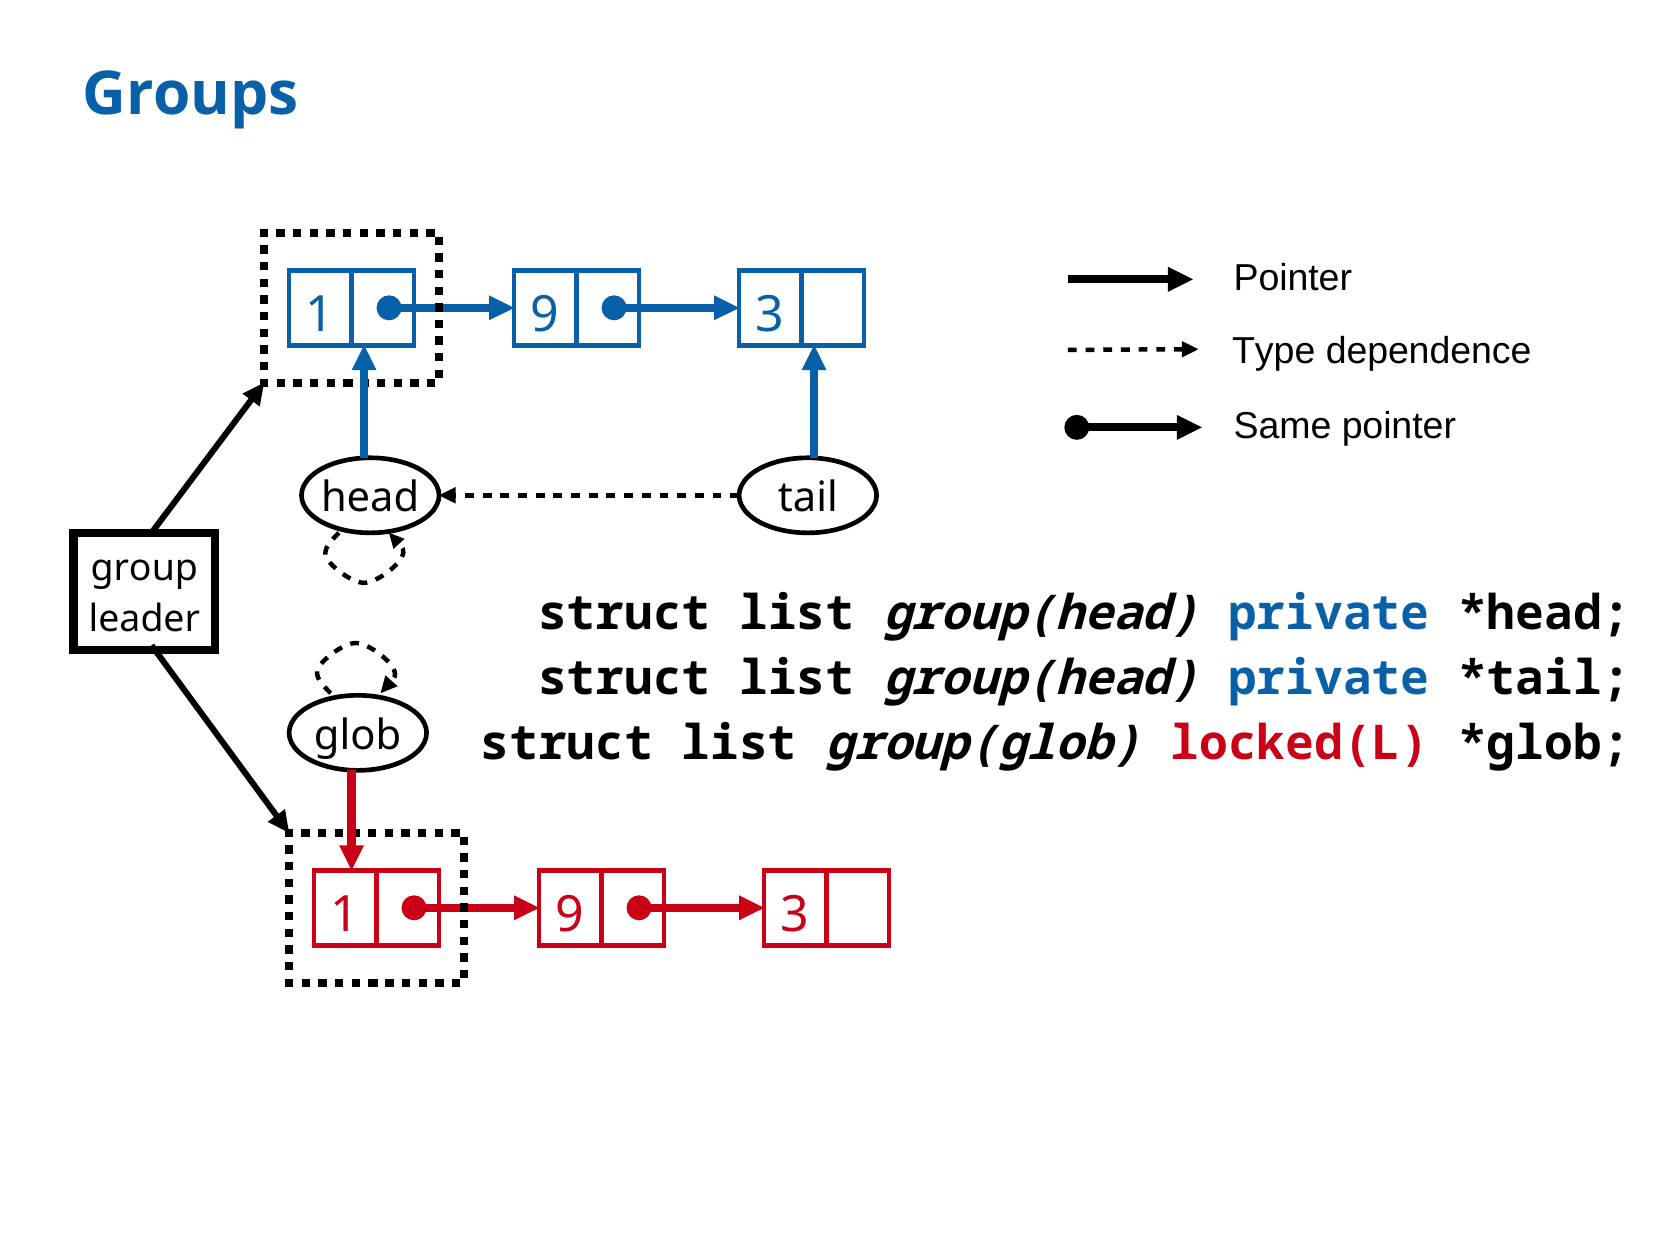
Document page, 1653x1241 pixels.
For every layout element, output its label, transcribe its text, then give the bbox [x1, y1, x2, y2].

text_box 9 [540, 870, 600, 954]
text_box 3 [765, 870, 825, 954]
text_box 1 [290, 270, 350, 354]
title Groups [82, 49, 1572, 211]
text_box Pointer [1218, 248, 1367, 306]
text_box Same pointer [1218, 396, 1471, 454]
text_box 1 [315, 870, 375, 954]
text_box 9 [515, 270, 575, 354]
text_box tail [739, 457, 877, 533]
text_box struct list group(head) private *head; struct list group(head) private *tail; struct list group(glob) locked(L) *glob; [441, 570, 1646, 782]
text_box 3 [740, 270, 800, 354]
text_box head [301, 457, 439, 533]
text_box group leader [73, 532, 216, 651]
text_box glob [289, 695, 427, 771]
text_box Type dependence [1217, 322, 1547, 379]
